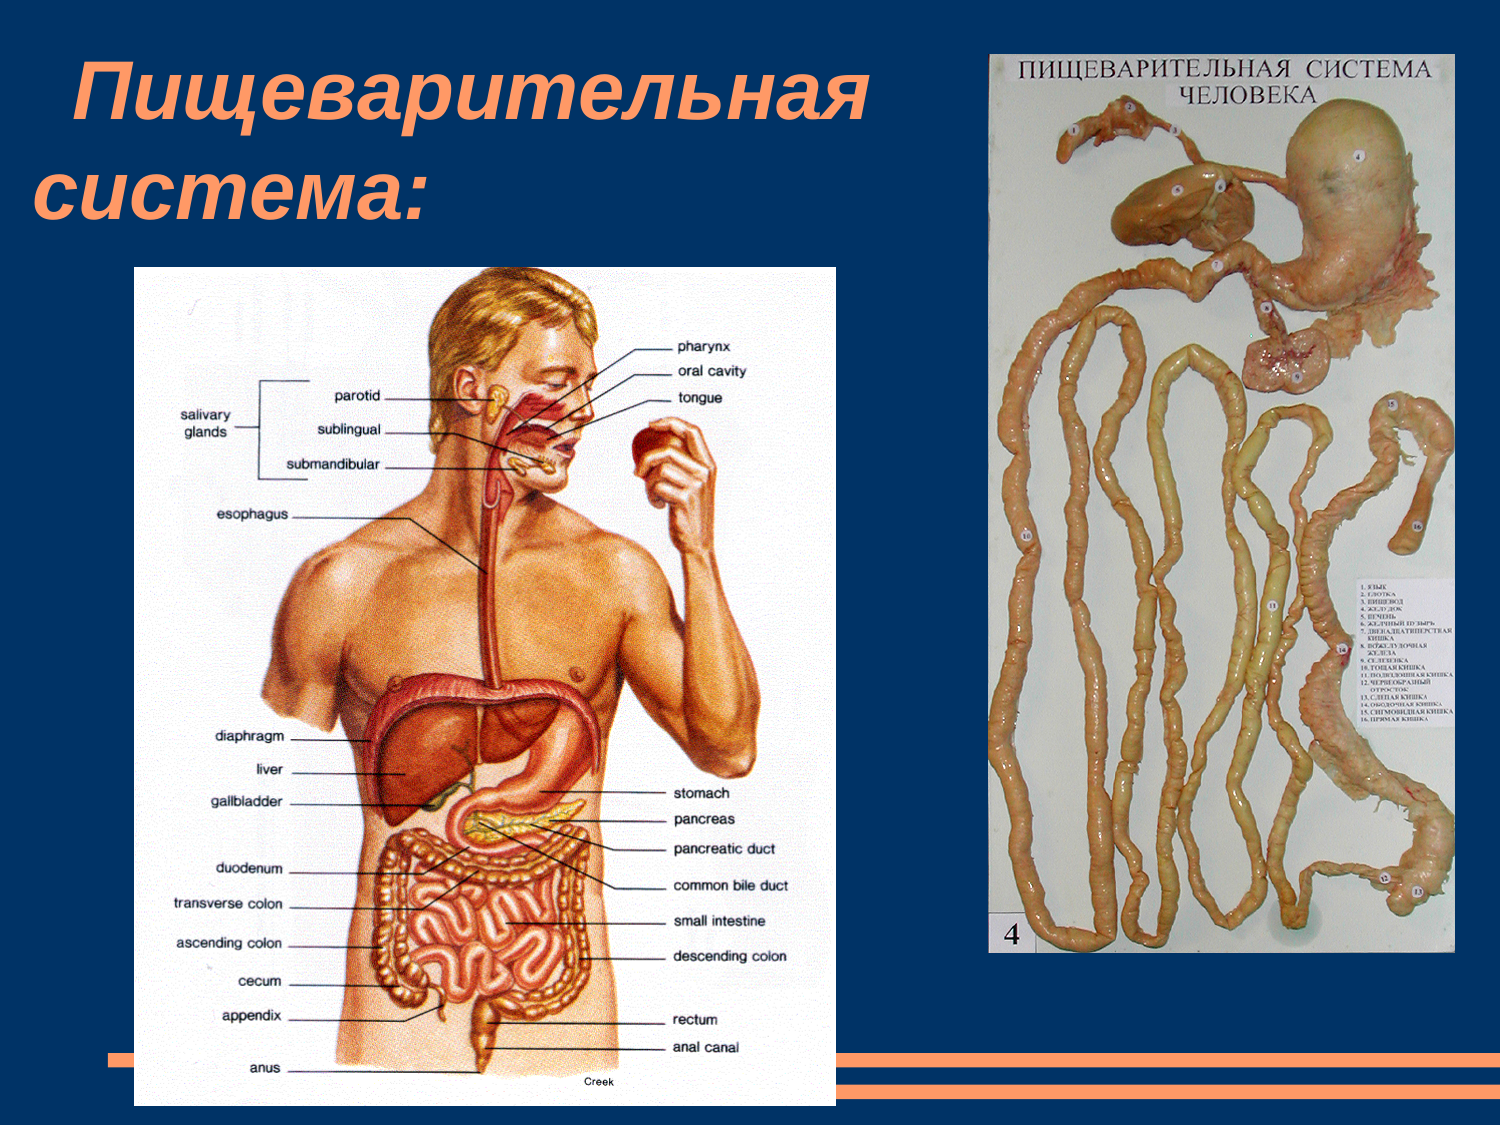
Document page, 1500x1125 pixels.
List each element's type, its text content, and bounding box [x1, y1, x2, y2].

title Пищеварительная система: [17, 18, 929, 254]
picture [134, 267, 836, 1106]
picture [988, 54, 1455, 953]
